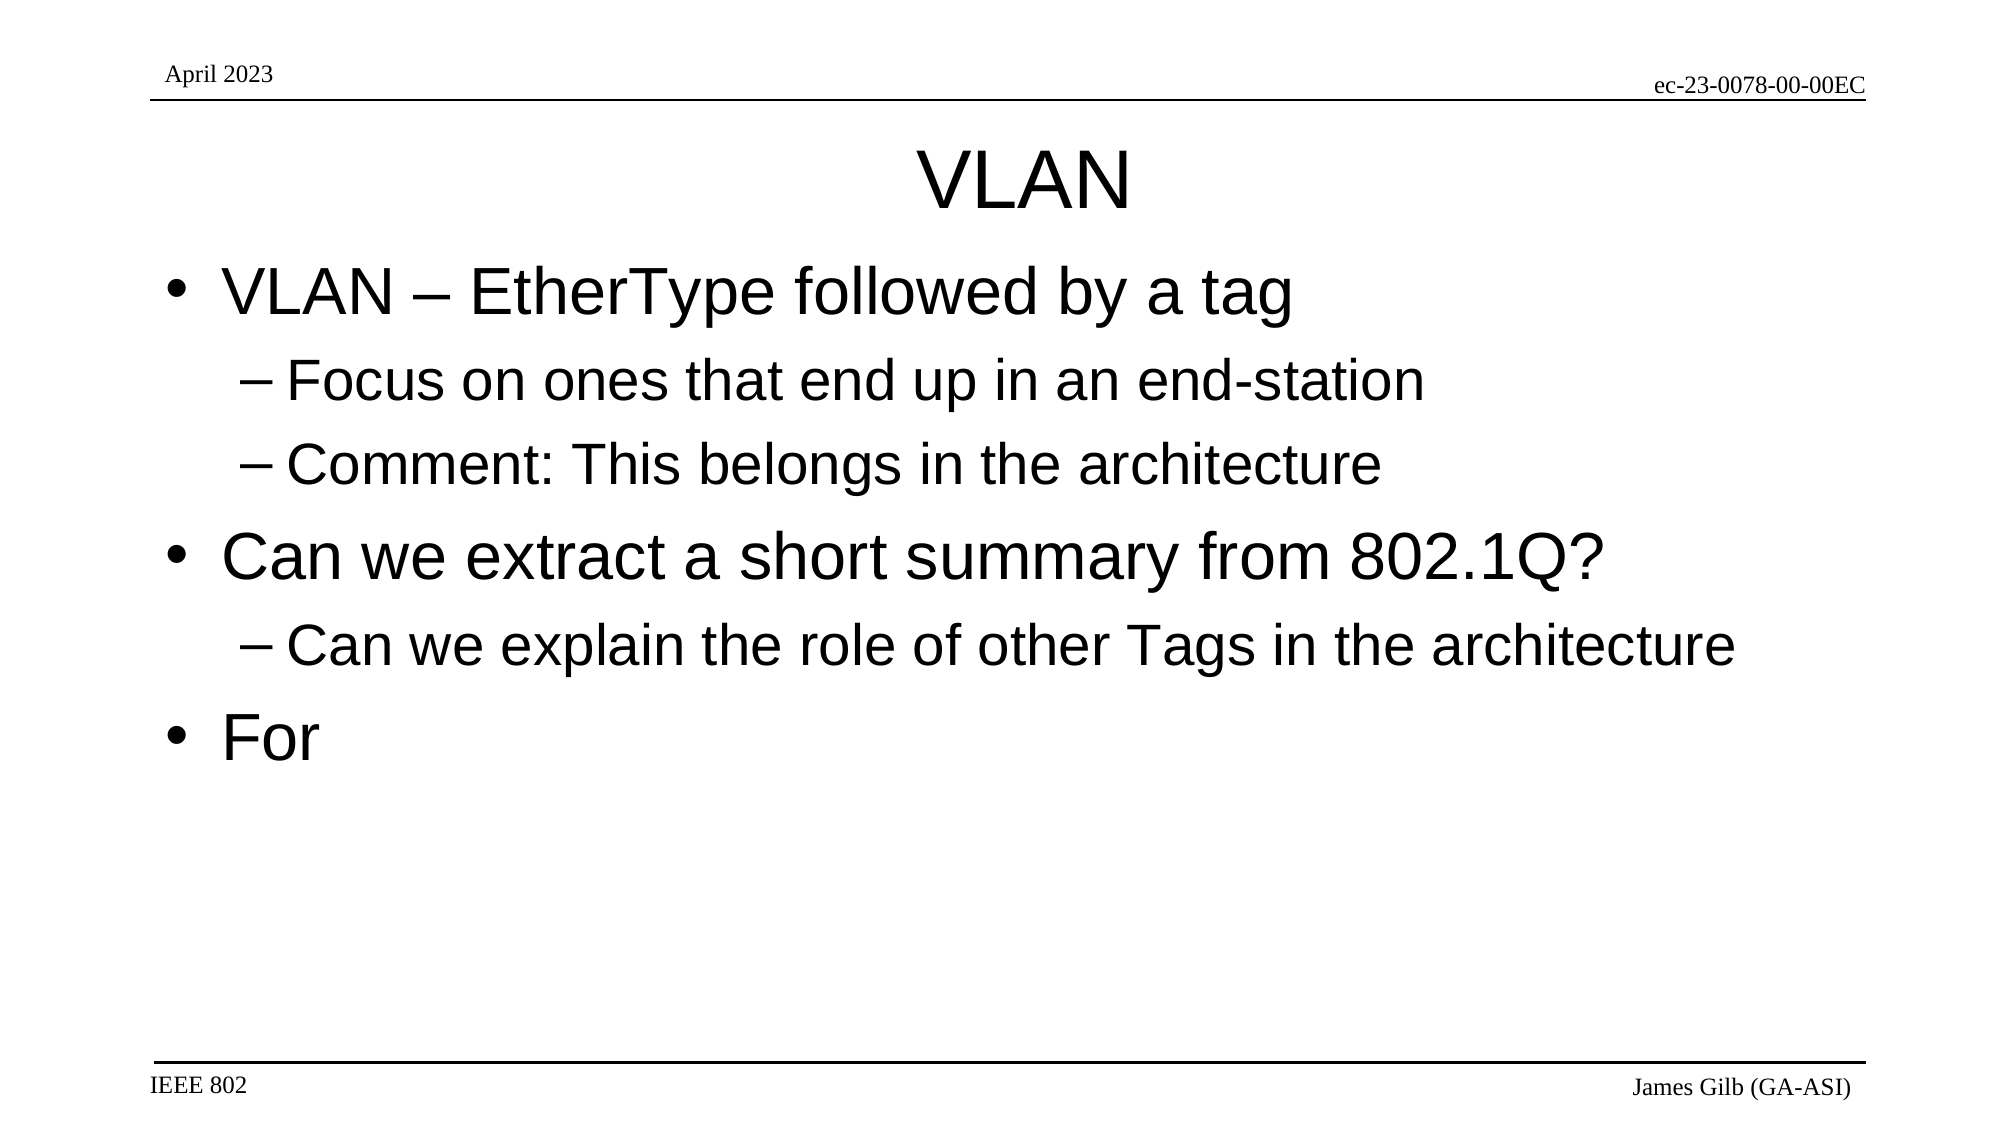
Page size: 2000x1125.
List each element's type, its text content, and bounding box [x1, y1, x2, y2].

title VLAN [149, 112, 1900, 238]
list VLAN – EtherType followed by a tag Focus on ones that end up in an end-station Comment: This belongs in the architecture Can we extract a short summary from 802.1Q? Can we explain the role of other Tags in the architecture For [149, 239, 1900, 1051]
